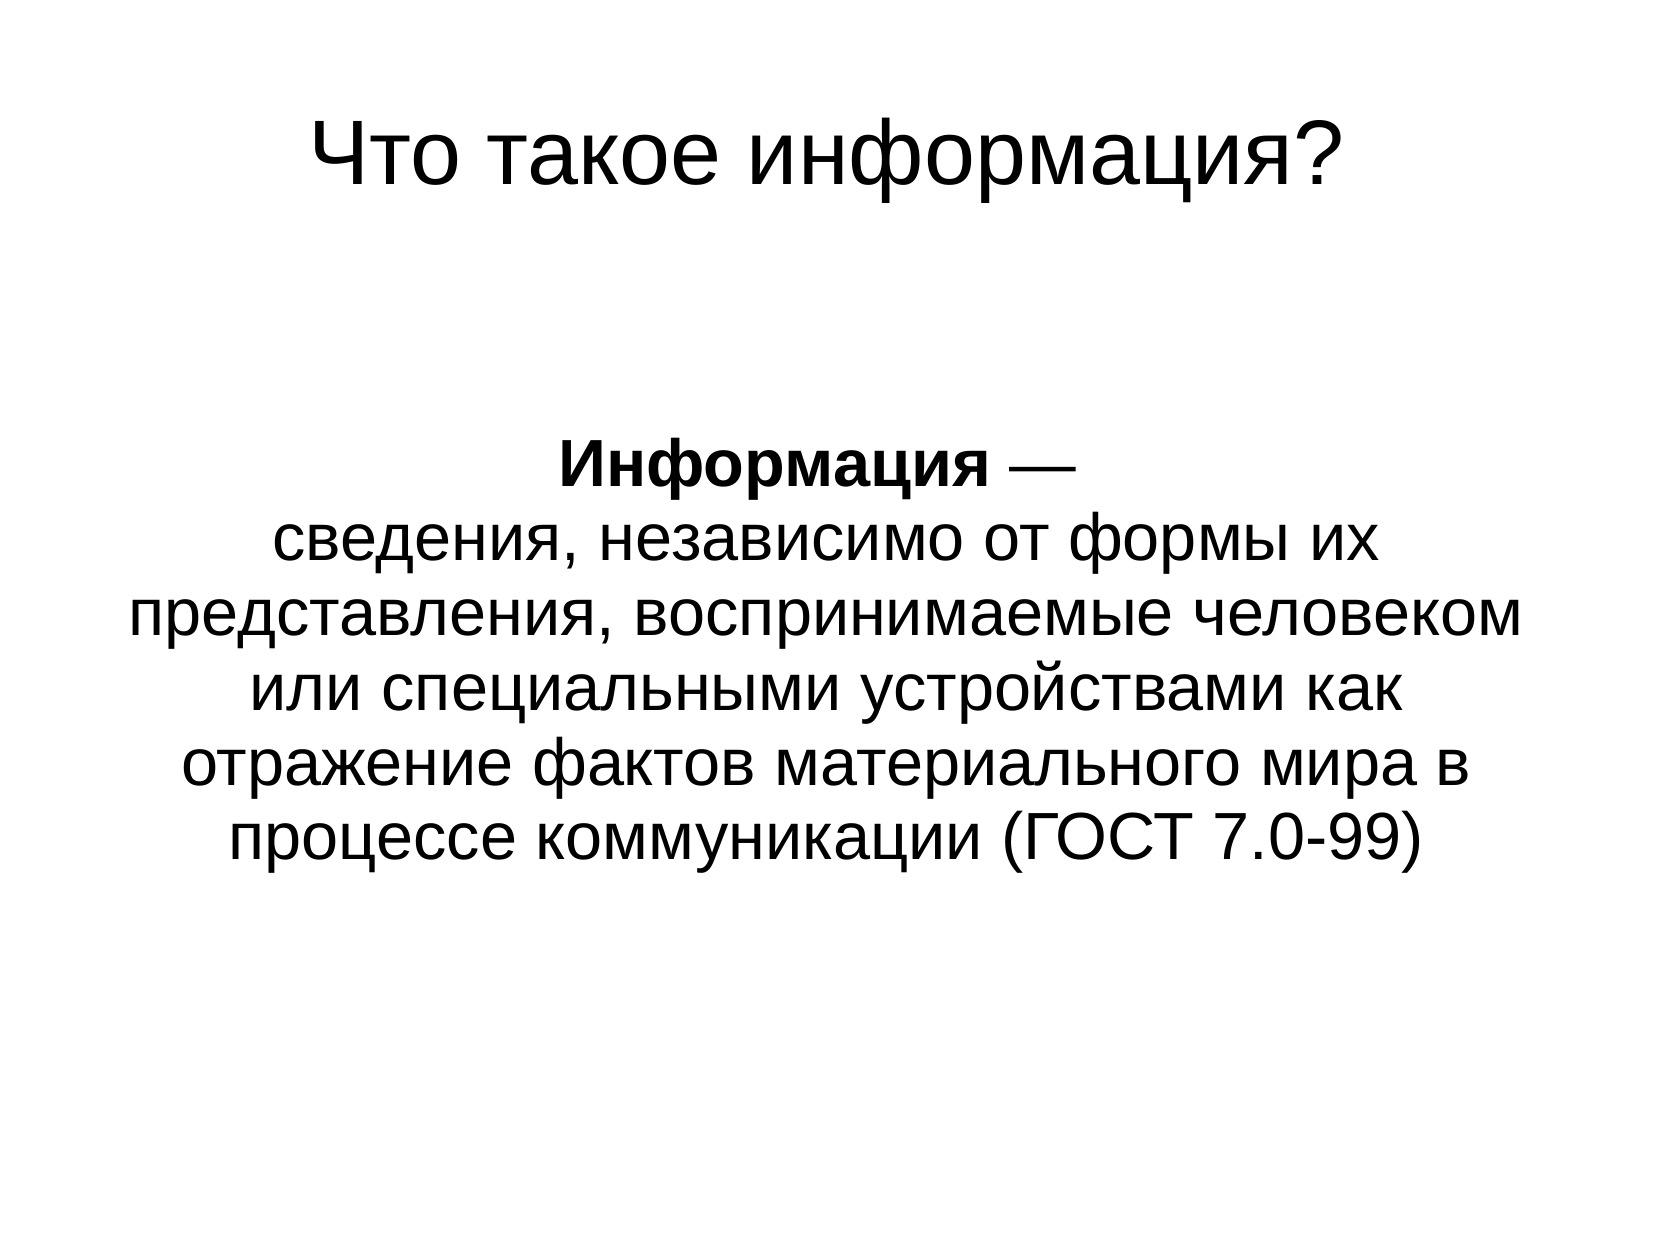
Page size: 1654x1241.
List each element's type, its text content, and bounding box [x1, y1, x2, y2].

title Что такое информация? [82, 49, 1571, 257]
subtitle Информация — сведения, независимо от формы их представления, воспринимаемые человеком или специальными устройствами как отражение фактов материального мира в процессе коммуникации (ГОСТ 7.0-99) [82, 290, 1571, 1010]
